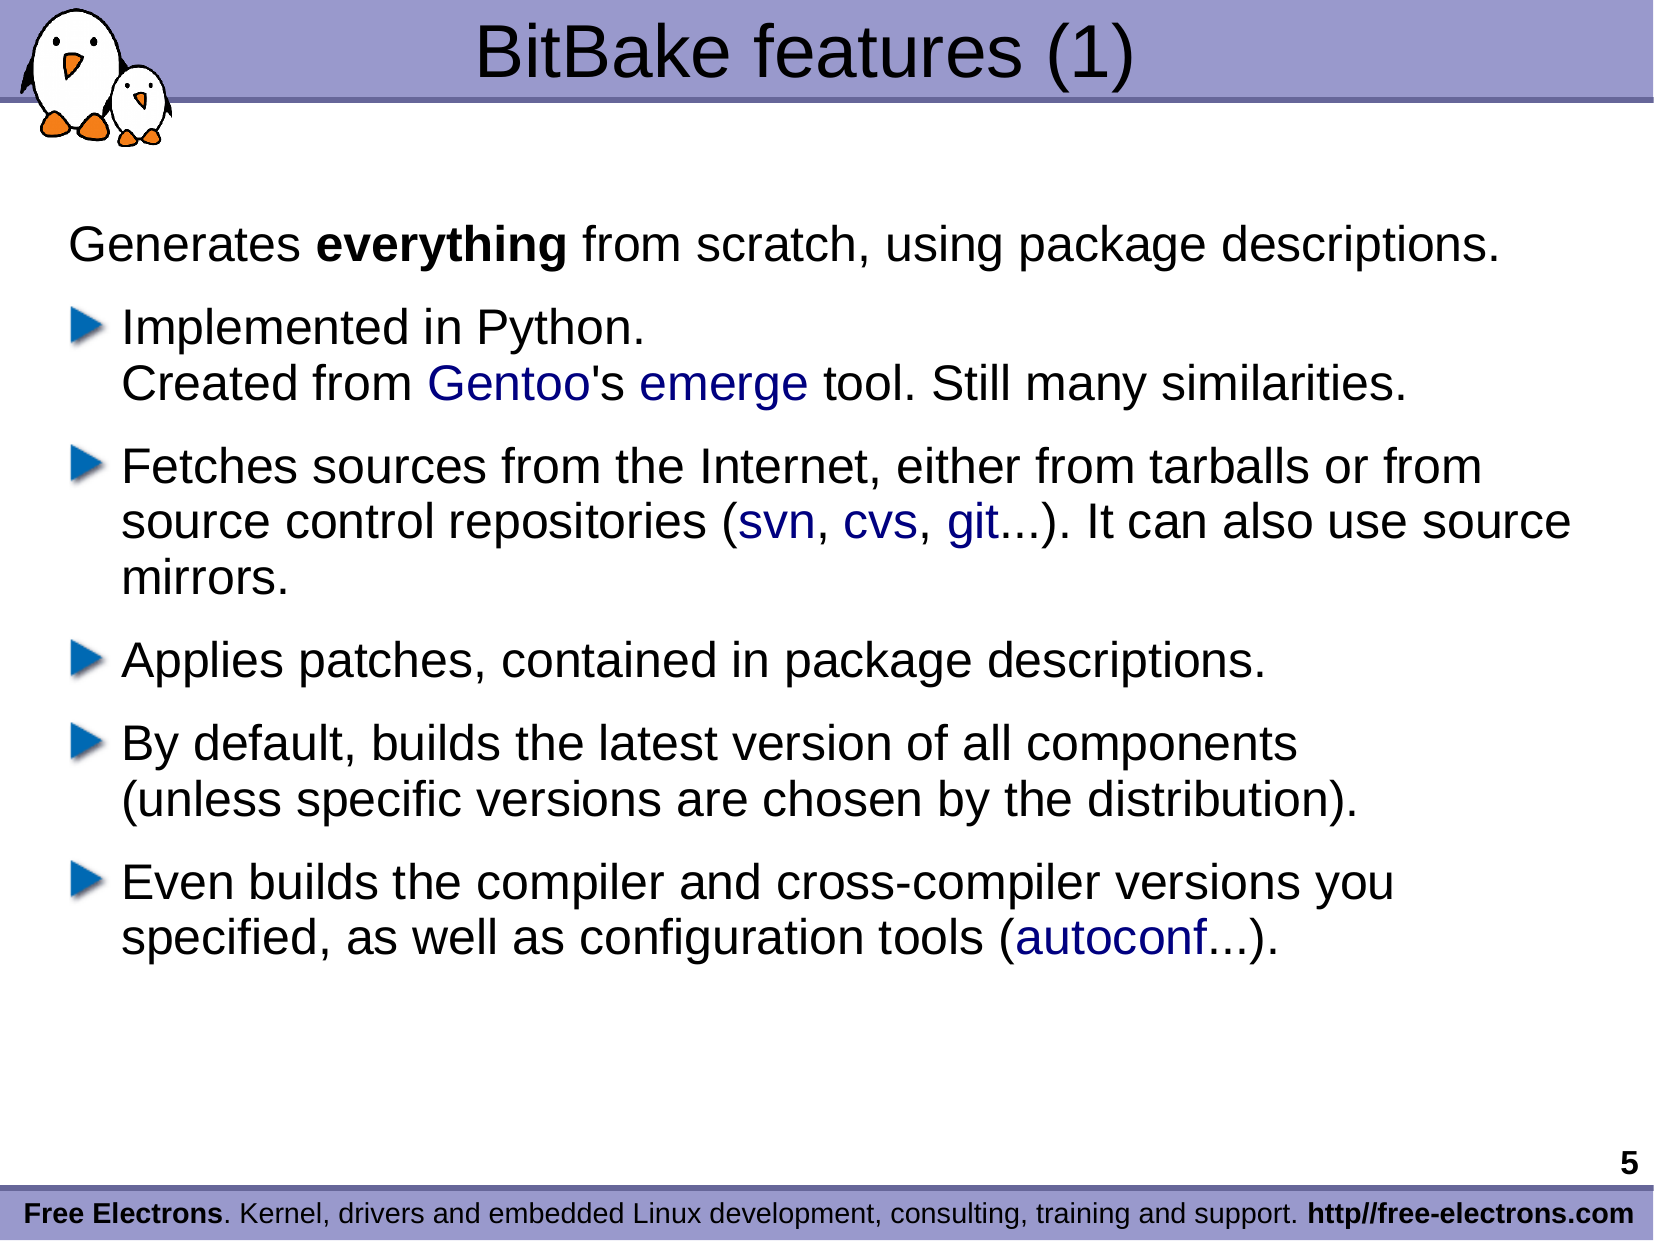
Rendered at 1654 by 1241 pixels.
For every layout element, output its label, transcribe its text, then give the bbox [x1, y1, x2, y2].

list Generates everything from scratch, using package descriptions. Implemented in Python. Created from Gentoo's emerge tool. Still many similarities. Fetches sources from the Internet, either from tarballs or from source control repositories (svn, cvs, git...). It can also use source mirrors. Applies patches, contained in package descriptions. By default, builds the latest version of all components (unless specific versions are chosen by the distribution). Even builds the compiler and cross-compiler versions you specified, as well as configuration tools (autoconf...). [50, 216, 1581, 1066]
title BitBake features (1) [60, 0, 1551, 104]
picture [20, 8, 172, 147]
